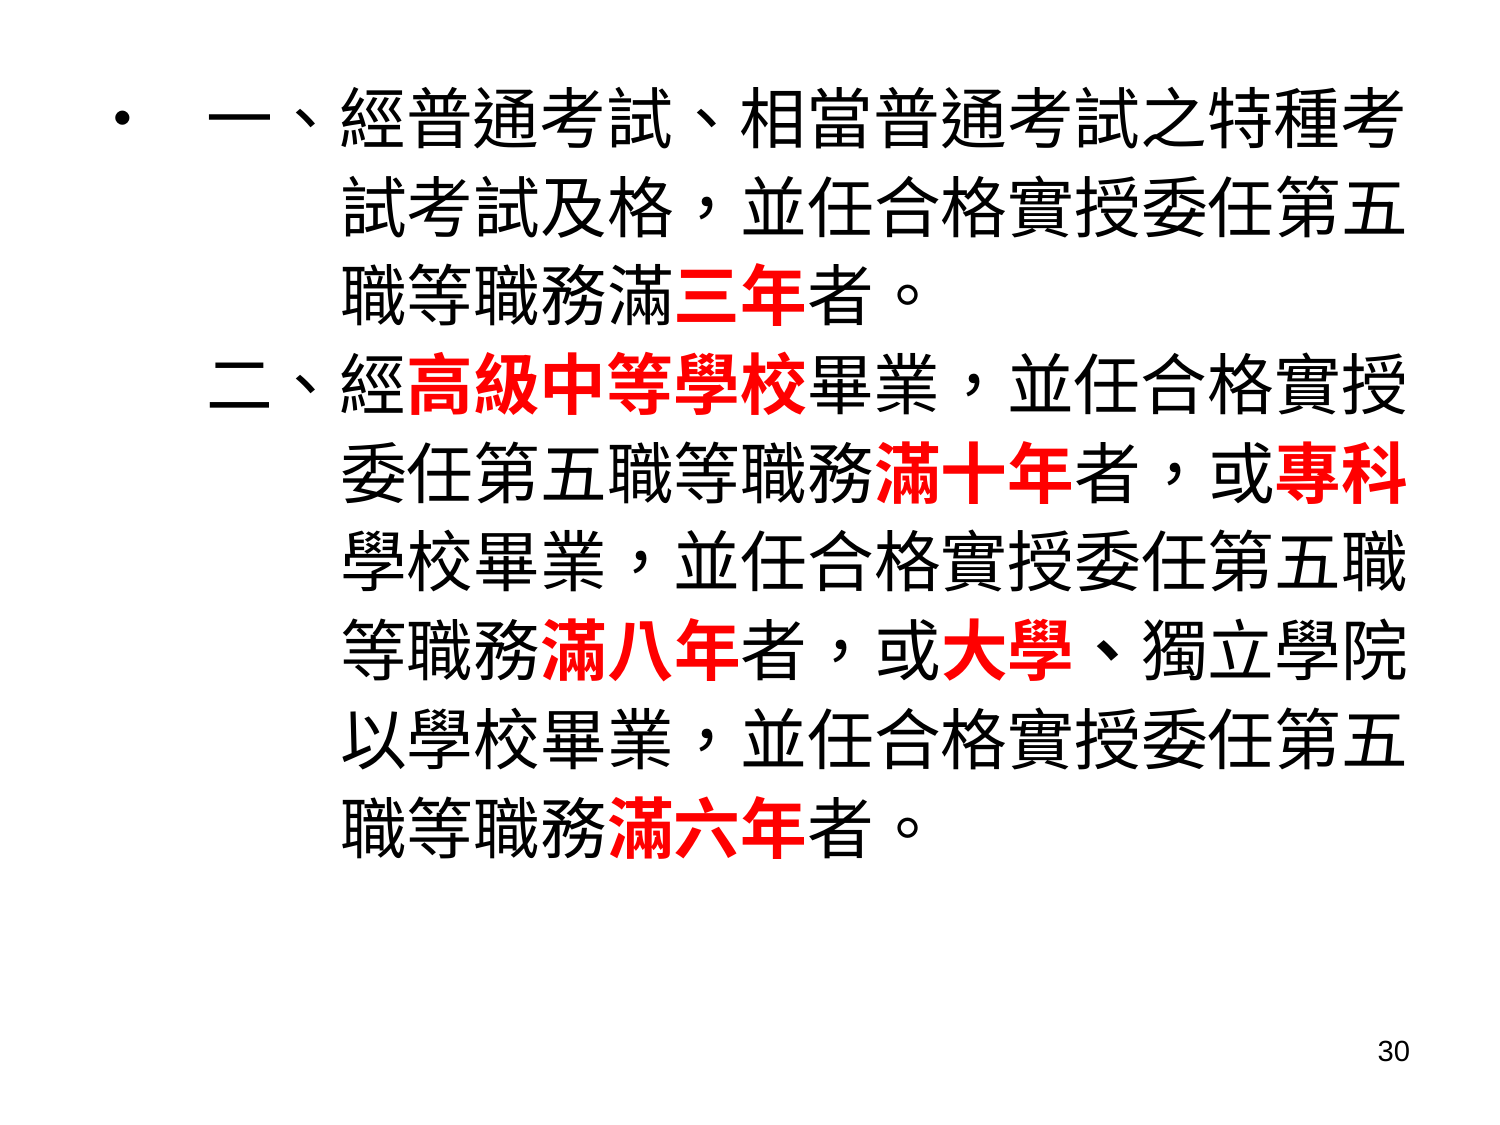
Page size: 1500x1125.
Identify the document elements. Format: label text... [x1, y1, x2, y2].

list • 一、經普通考試、相當普通考試之特種考 試考試及格，並任合格實授委任第五 職等職務滿三年者。 二、經高級中等學校畢業，並任合格實授 委任第五職等職務滿十年者，或專科 學校畢業，並任合格實授委任第五職 等職務滿八年者，或大學、獨立學院 以學校畢業，並任合格實授委任第五 職等職務滿六年者。 [75, 78, 1426, 1005]
